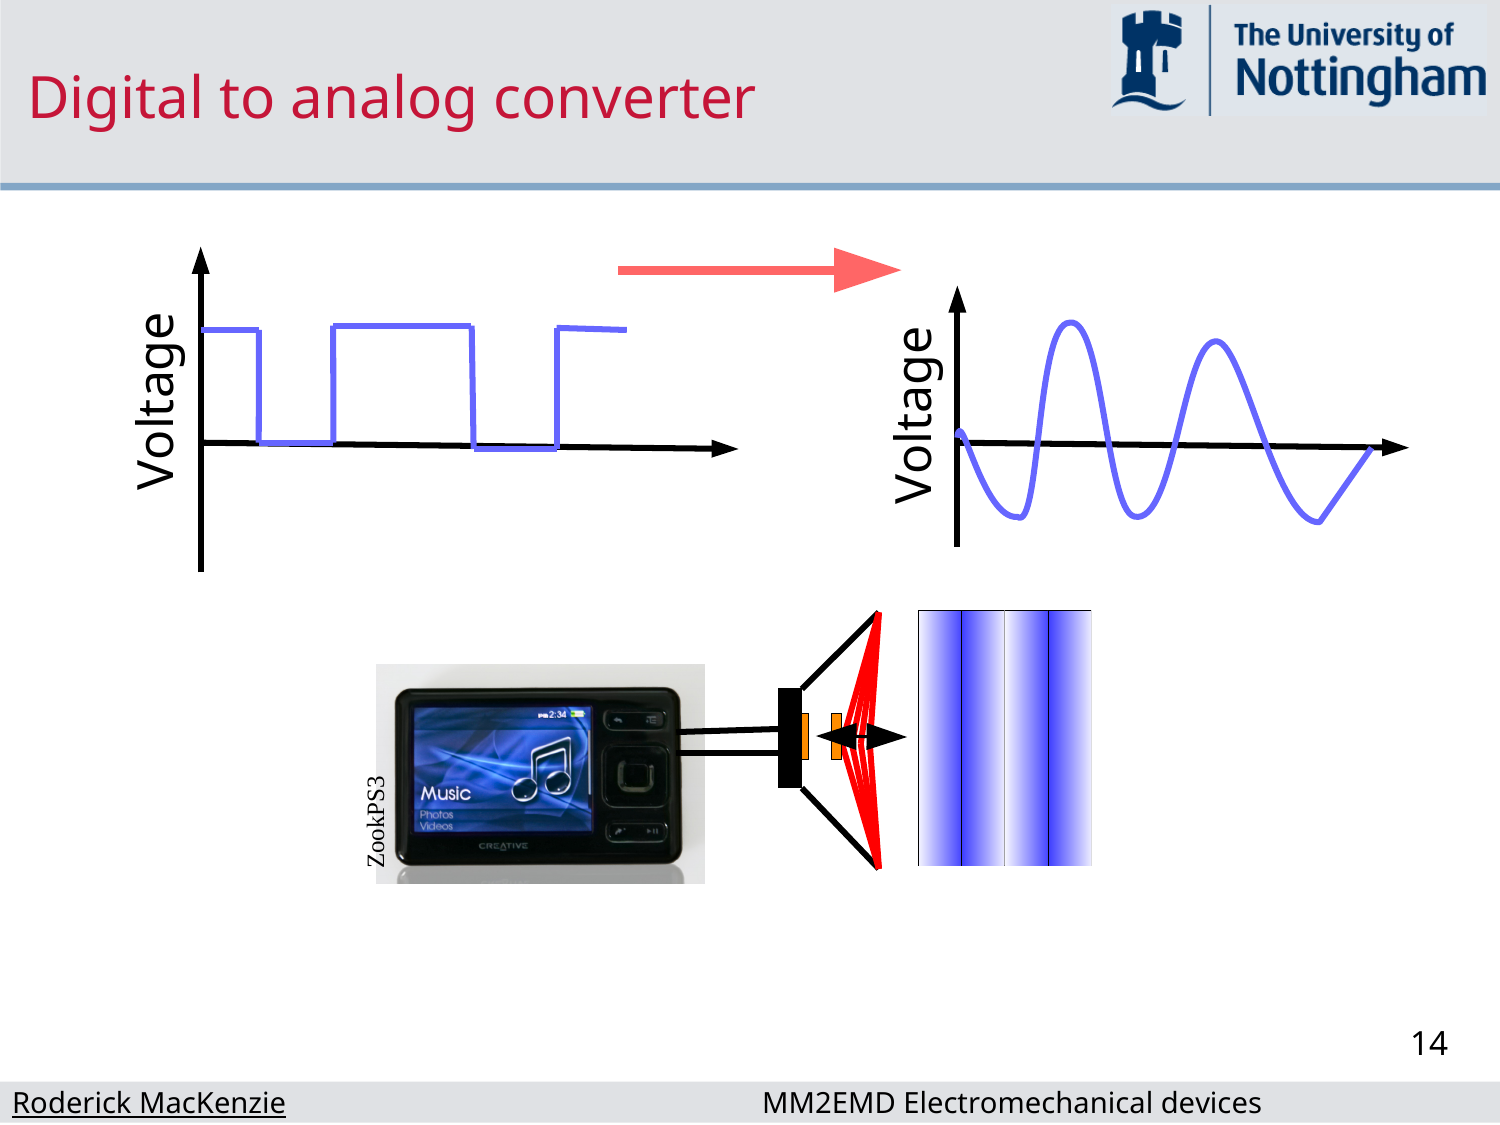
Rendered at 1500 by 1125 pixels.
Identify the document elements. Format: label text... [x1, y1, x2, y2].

text_box ZookPS3 [351, 712, 411, 884]
text_box Voltage [874, 270, 983, 520]
text_box Voltage [115, 193, 245, 505]
picture [376, 664, 705, 884]
text_box <number> [1395, 1015, 1500, 1086]
text_box [831, 742, 842, 760]
picture [1111, 4, 1487, 116]
text_box [831, 713, 842, 730]
text_box [917, 610, 1092, 866]
text_box [778, 688, 809, 788]
title Digital to analog converter [12, 0, 1106, 205]
